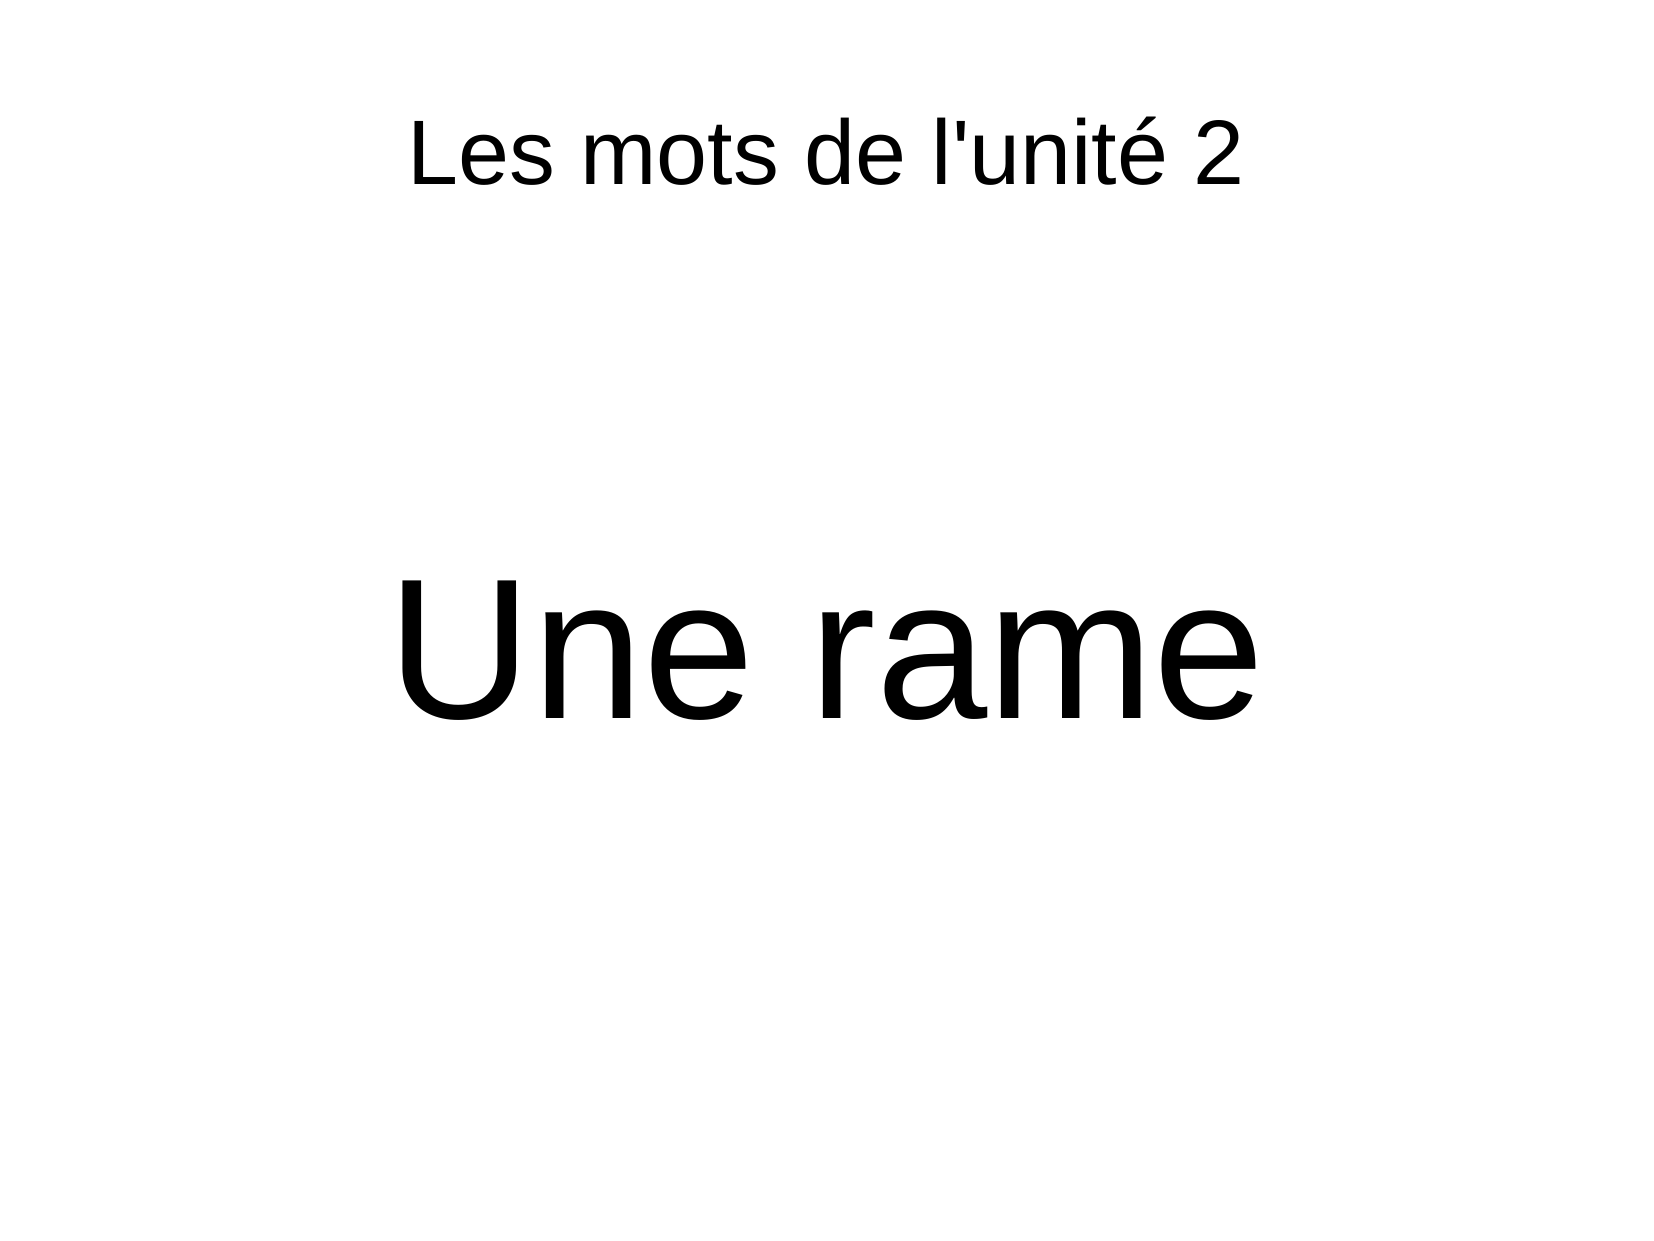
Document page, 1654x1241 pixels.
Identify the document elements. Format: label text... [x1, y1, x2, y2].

title Les mots de l'unité 2 [82, 49, 1571, 257]
subtitle Une rame [82, 290, 1571, 1010]
